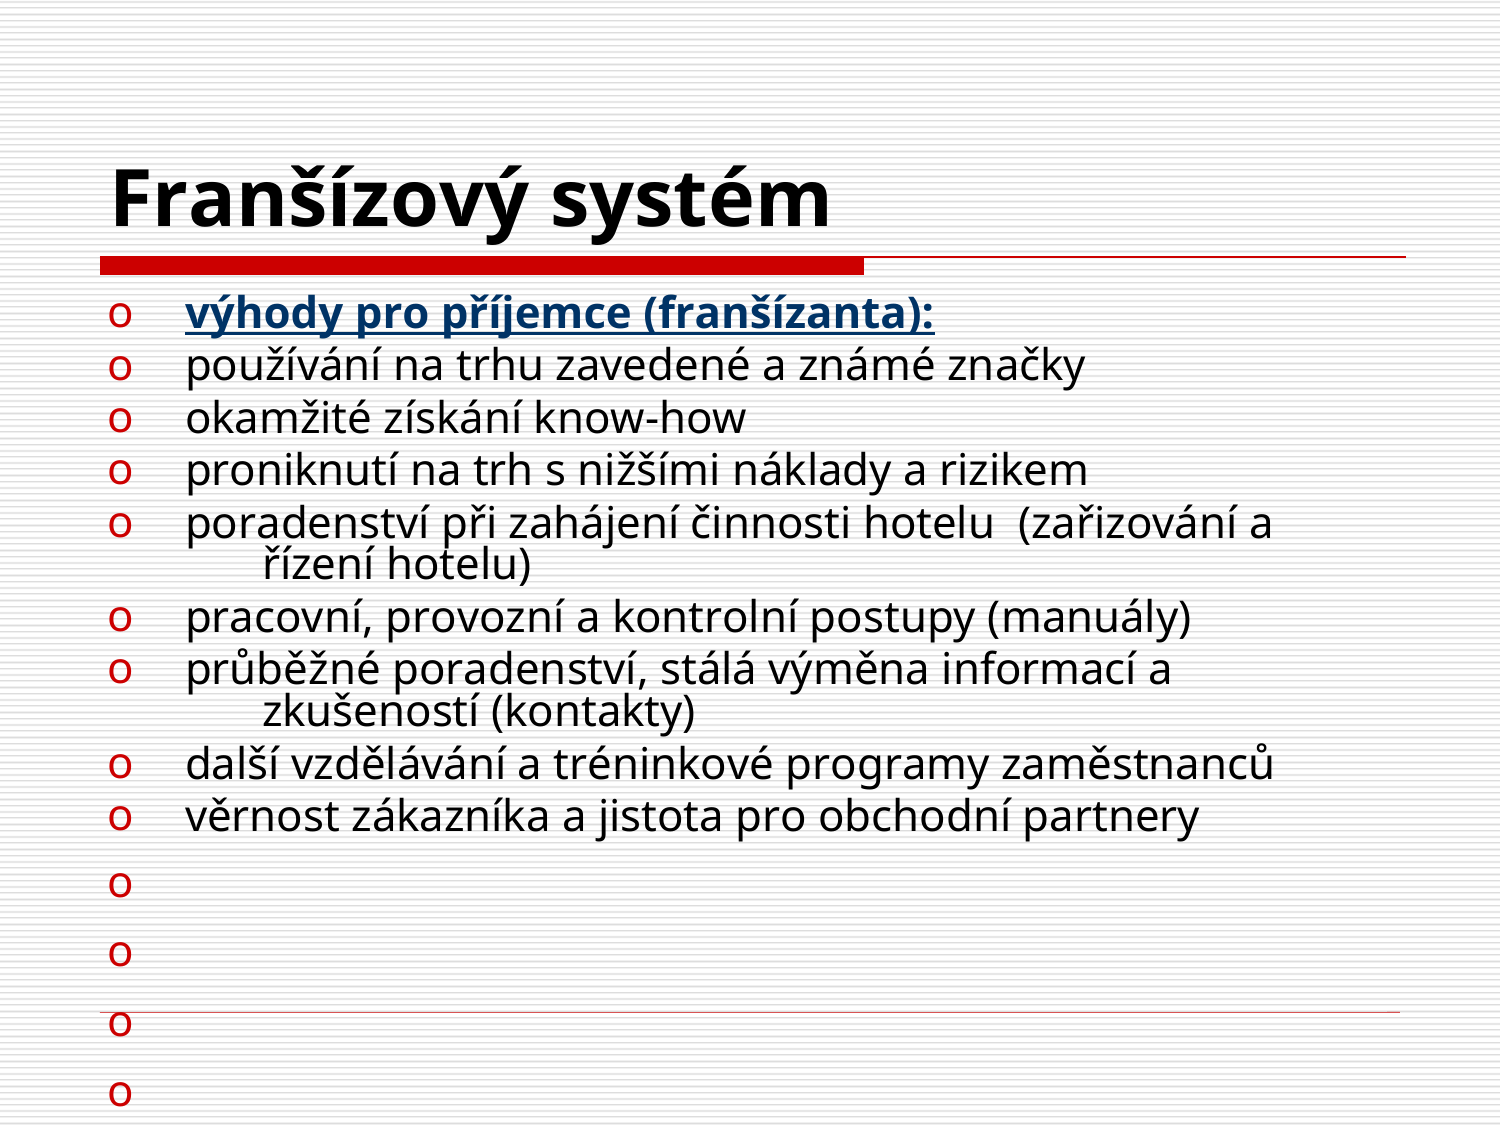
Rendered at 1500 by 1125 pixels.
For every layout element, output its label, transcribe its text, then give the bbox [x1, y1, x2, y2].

title Franšízový systém [94, 50, 1407, 250]
list výhody pro příjemce (franšízanta): používání na trhu zavedené a známé značky okamžité získání know-how proniknutí na trh s nižšími náklady a rizikem poradenství při zahájení činnosti hotelu (zařizování a řízení hotelu) pracovní, provozní a kontrolní postupy (manuály) průběžné poradenství, stálá výměna informací a zkušeností (kontakty) další vzdělávání a tréninkové programy zaměstnanců věrnost zákazníka a jistota pro obchodní partnery [92, 287, 1406, 988]
picture [0, 0, 1500, 1125]
